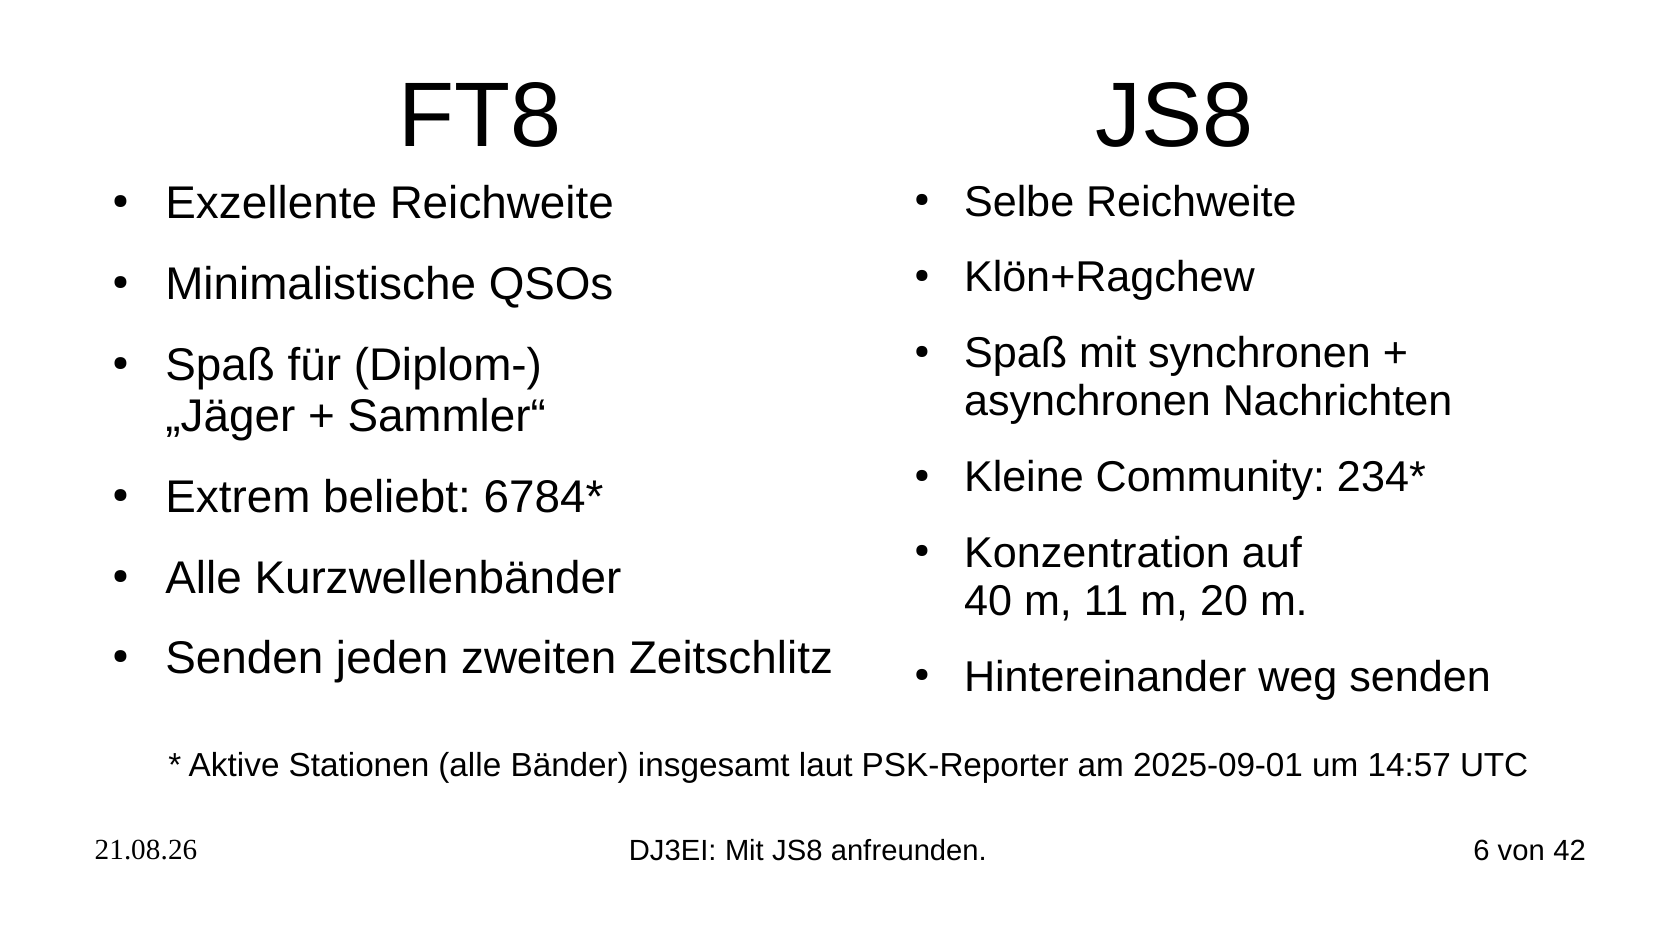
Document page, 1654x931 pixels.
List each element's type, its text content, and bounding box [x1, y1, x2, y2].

list Selbe Reichweite Klön+Ragchew Spaß mit synchronen + asynchronen Nachrichten Kleine Community: 234* Konzentration auf 40 m, 11 m, 20 m. Hintereinander weg senden [897, 177, 1642, 705]
list Exzellente Reichweite Minimalistische QSOs Spaß für (Diplom-) „Jäger + Sammler“ Extrem beliebt: 6784* Alle Kurzwellenbänder Senden jeden zweiten Zeitschlitz [94, 177, 839, 692]
title FT8 JS8 [82, 37, 1571, 193]
text_box * Aktive Stationen (alle Bänder) insgesamt laut PSK-Reporter am 2025-09-01 um 14:57 UTC [153, 739, 1544, 792]
